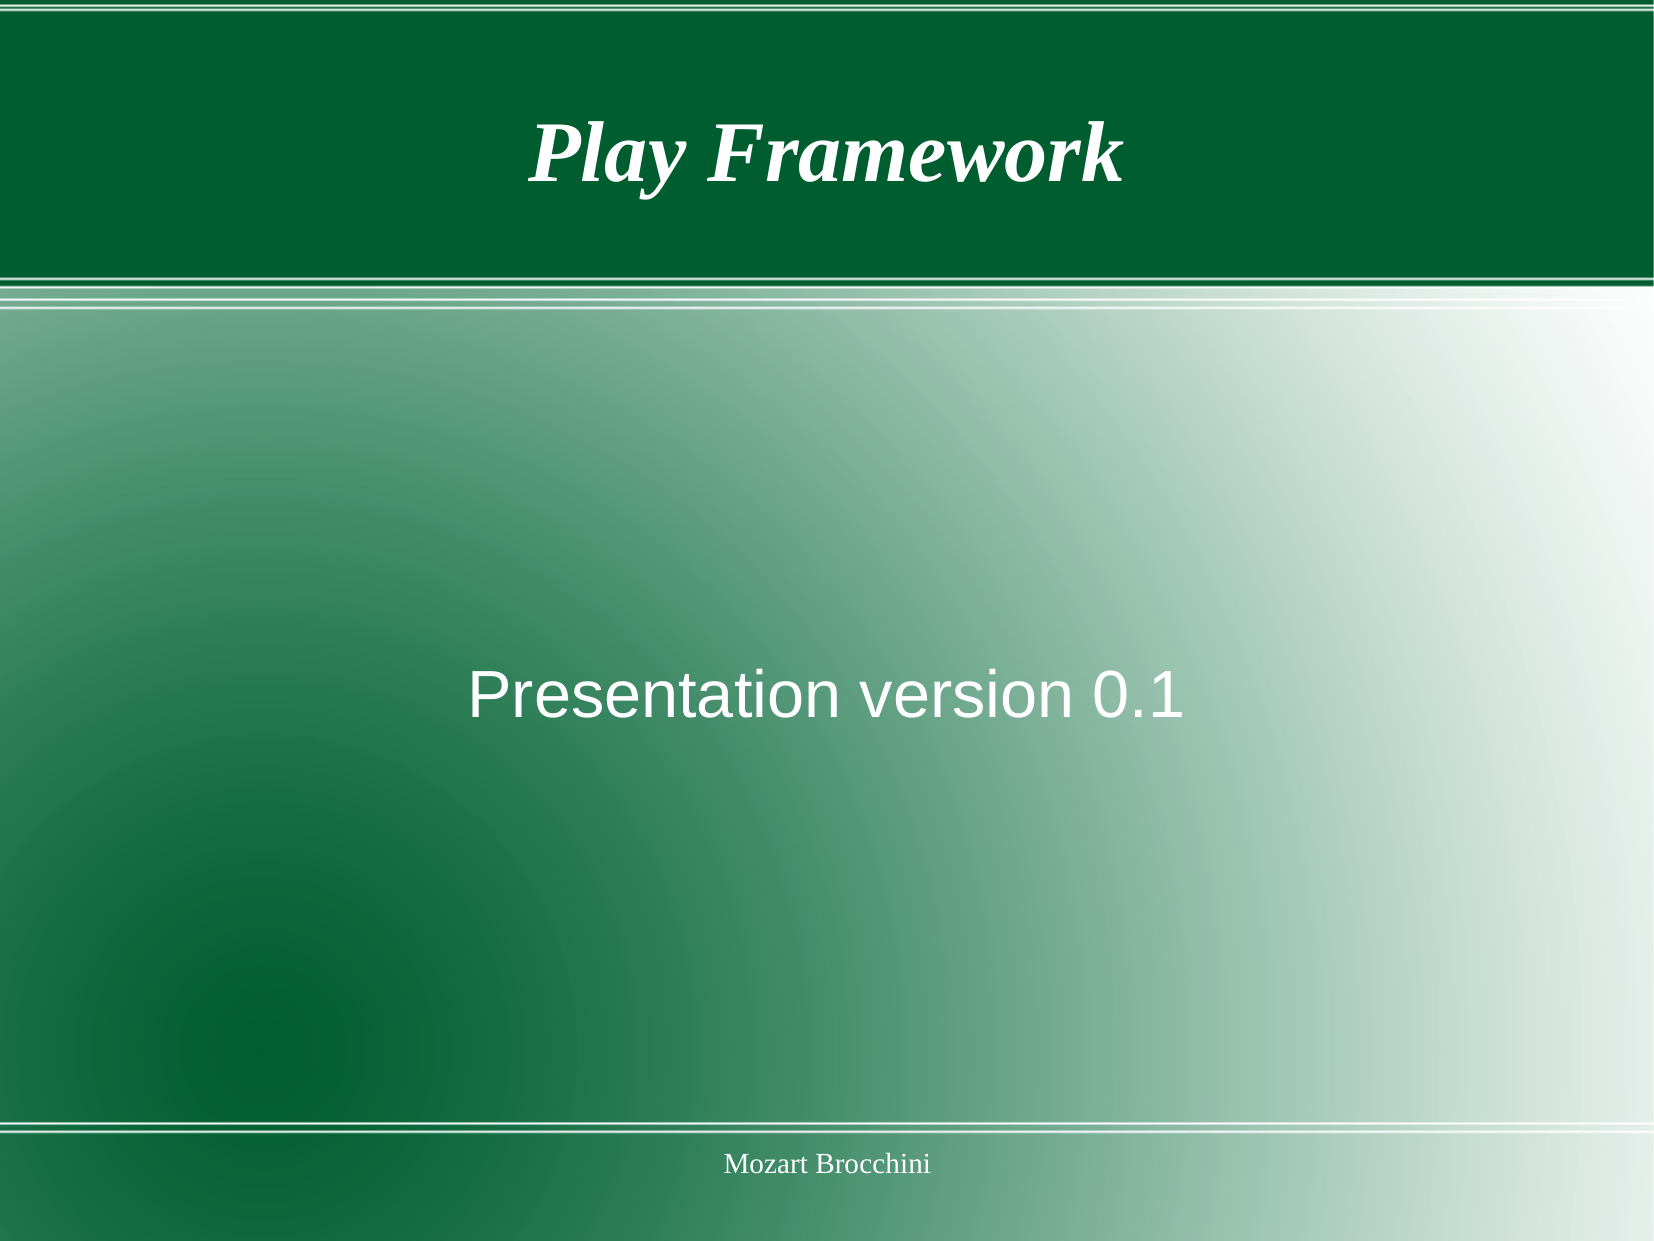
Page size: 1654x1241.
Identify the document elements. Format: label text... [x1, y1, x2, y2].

subtitle Presentation version 0.1 [82, 337, 1571, 1052]
title Play Framework [82, 49, 1571, 257]
picture [0, 0, 1654, 1241]
